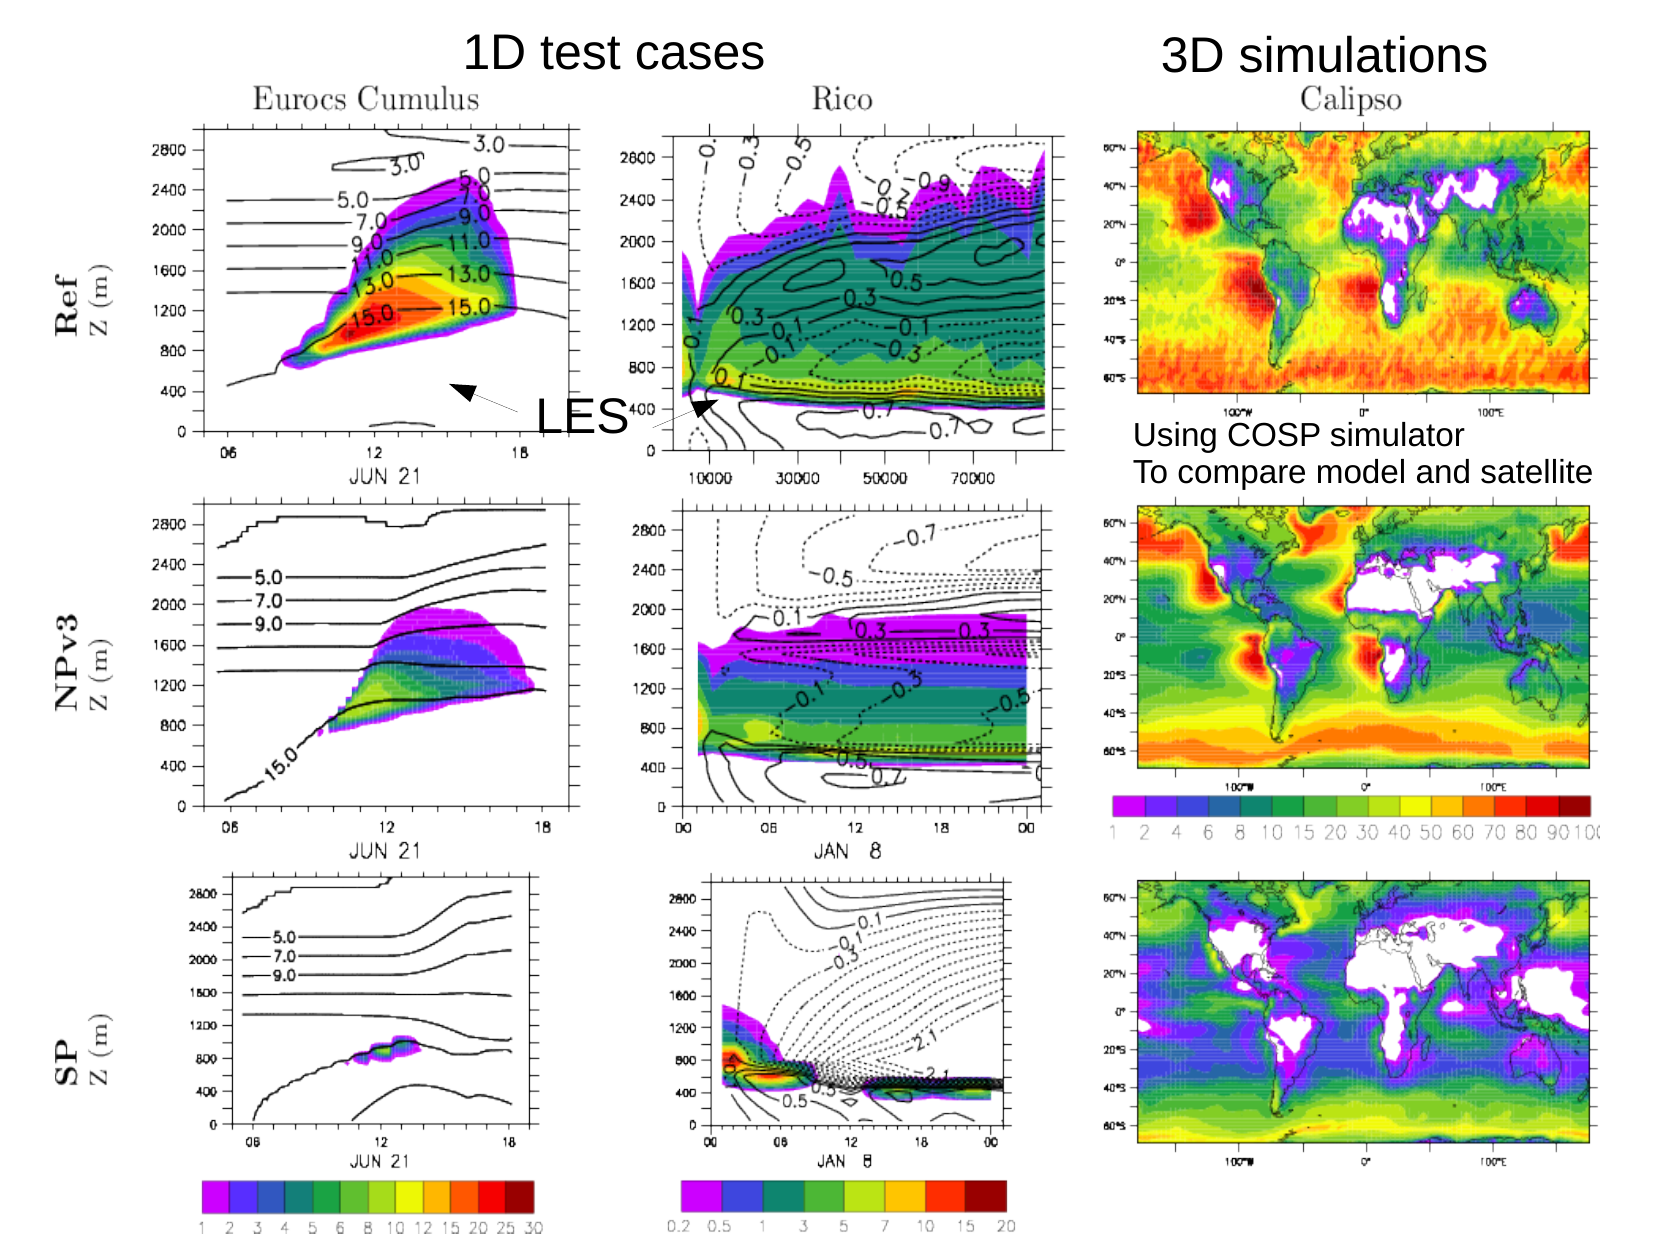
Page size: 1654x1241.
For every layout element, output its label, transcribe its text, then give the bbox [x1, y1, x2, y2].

text_box 1D test cases [447, 16, 795, 97]
text_box LES [520, 380, 645, 460]
picture [55, 84, 1600, 1234]
text_box Using COSP simulator To compare model and satellite [1118, 408, 1609, 509]
text_box 3D simulations [1146, 20, 1504, 100]
